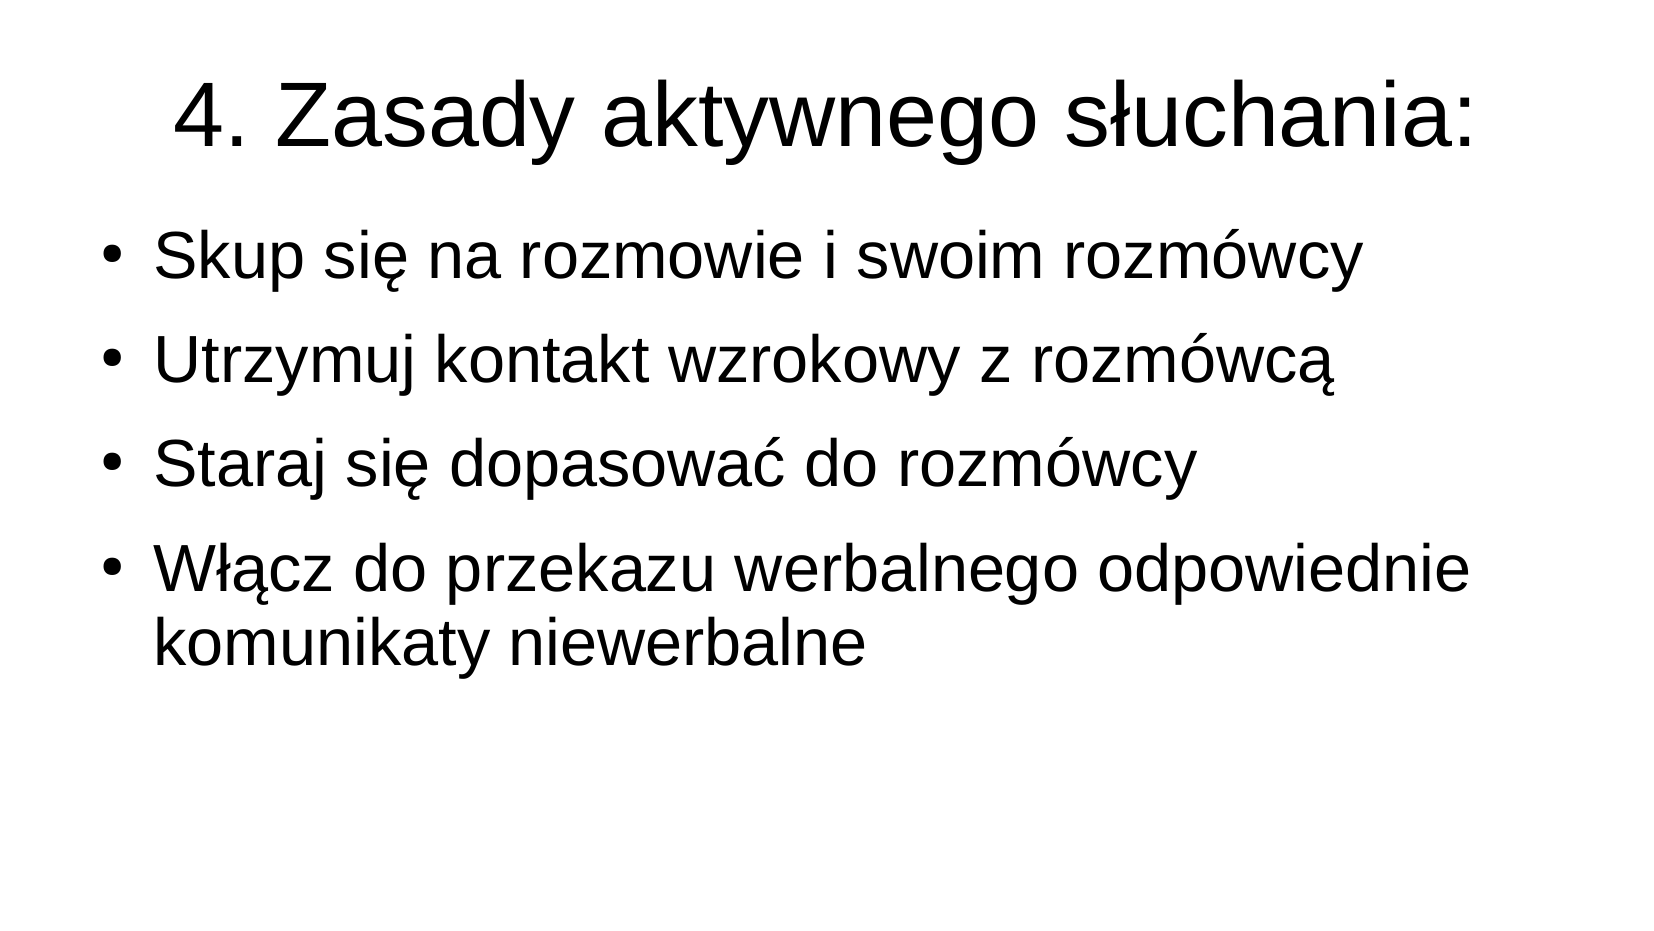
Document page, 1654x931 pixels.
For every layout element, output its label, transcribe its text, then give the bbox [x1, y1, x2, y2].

title 4. Zasady aktywnego słuchania: [82, 37, 1571, 193]
list Skup się na rozmowie i swoim rozmówcy Utrzymuj kontakt wzrokowy z rozmówcą Staraj się dopasować do rozmówcy Włącz do przekazu werbalnego odpowiednie komunikaty niewerbalne [82, 217, 1571, 758]
